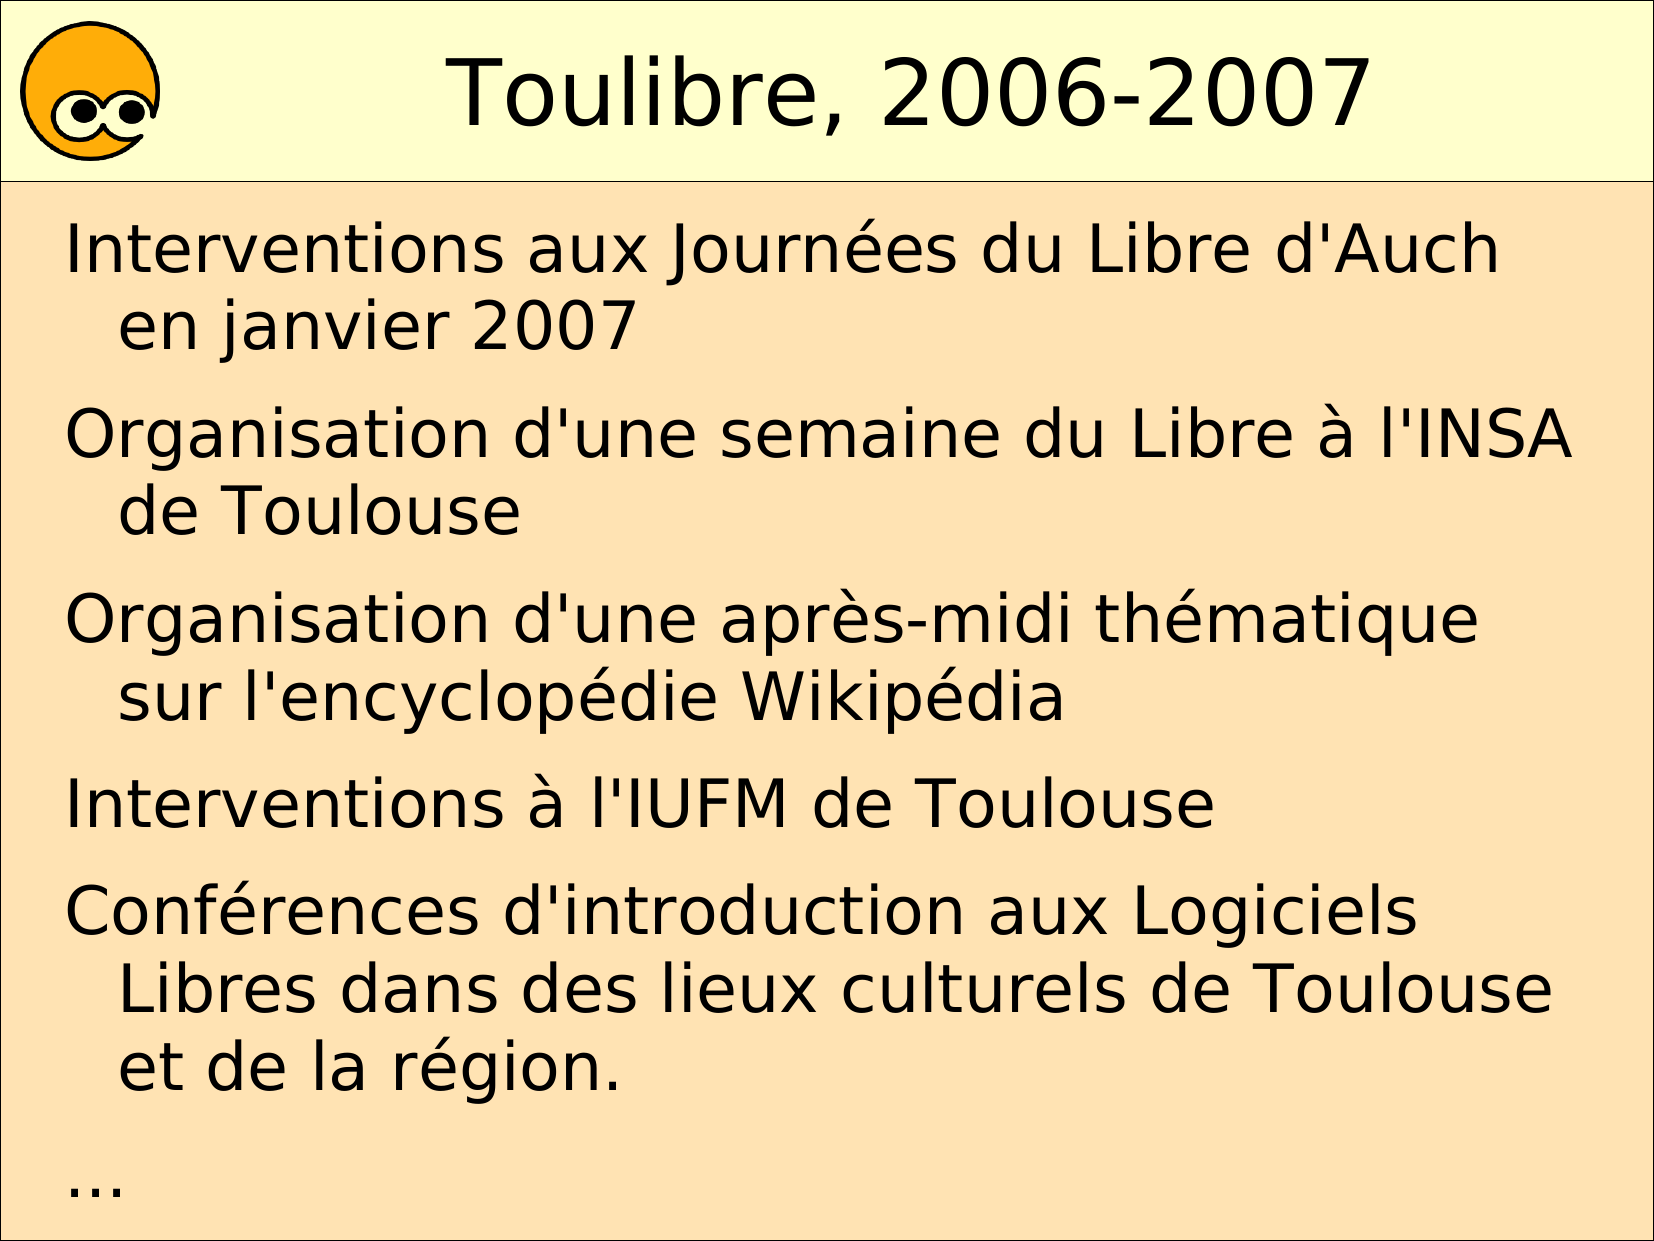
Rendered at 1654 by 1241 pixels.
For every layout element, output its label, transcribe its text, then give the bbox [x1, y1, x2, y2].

title Toulibre, 2006-2007 [203, 39, 1620, 147]
picture [20, 21, 160, 161]
list Interventions aux Journées du Libre d'Auch en janvier 2007 Organisation d'une semaine du Libre à l'INSA de Toulouse Organisation d'une après-midi thématique sur l'encyclopédie Wikipédia Interventions à l'IUFM de Toulouse Conférences d'introduction aux Logiciels Libres dans des lieux culturels de Toulouse et de la région. ... [46, 210, 1595, 1214]
